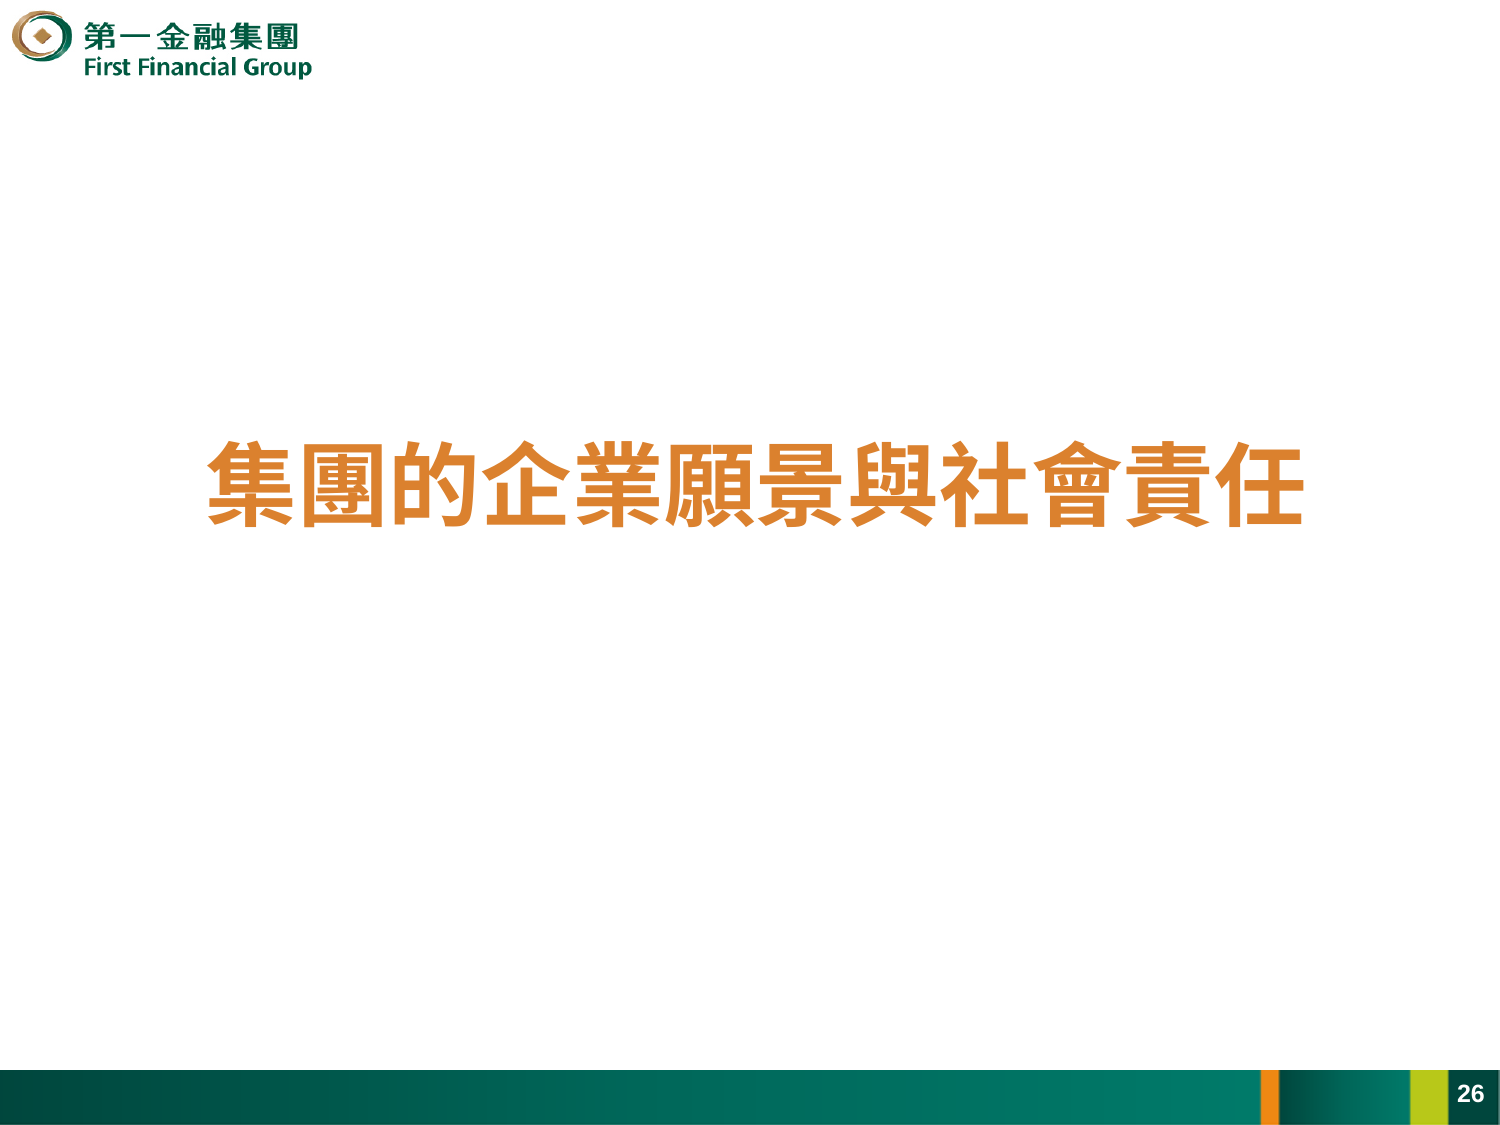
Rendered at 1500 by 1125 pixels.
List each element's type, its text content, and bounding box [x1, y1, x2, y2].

picture [11, 8, 313, 80]
slide_number <編號> [1149, 1070, 1500, 1125]
picture [0, 1070, 1149, 1125]
list 集團的企業願景與社會責任 [88, 420, 1424, 667]
